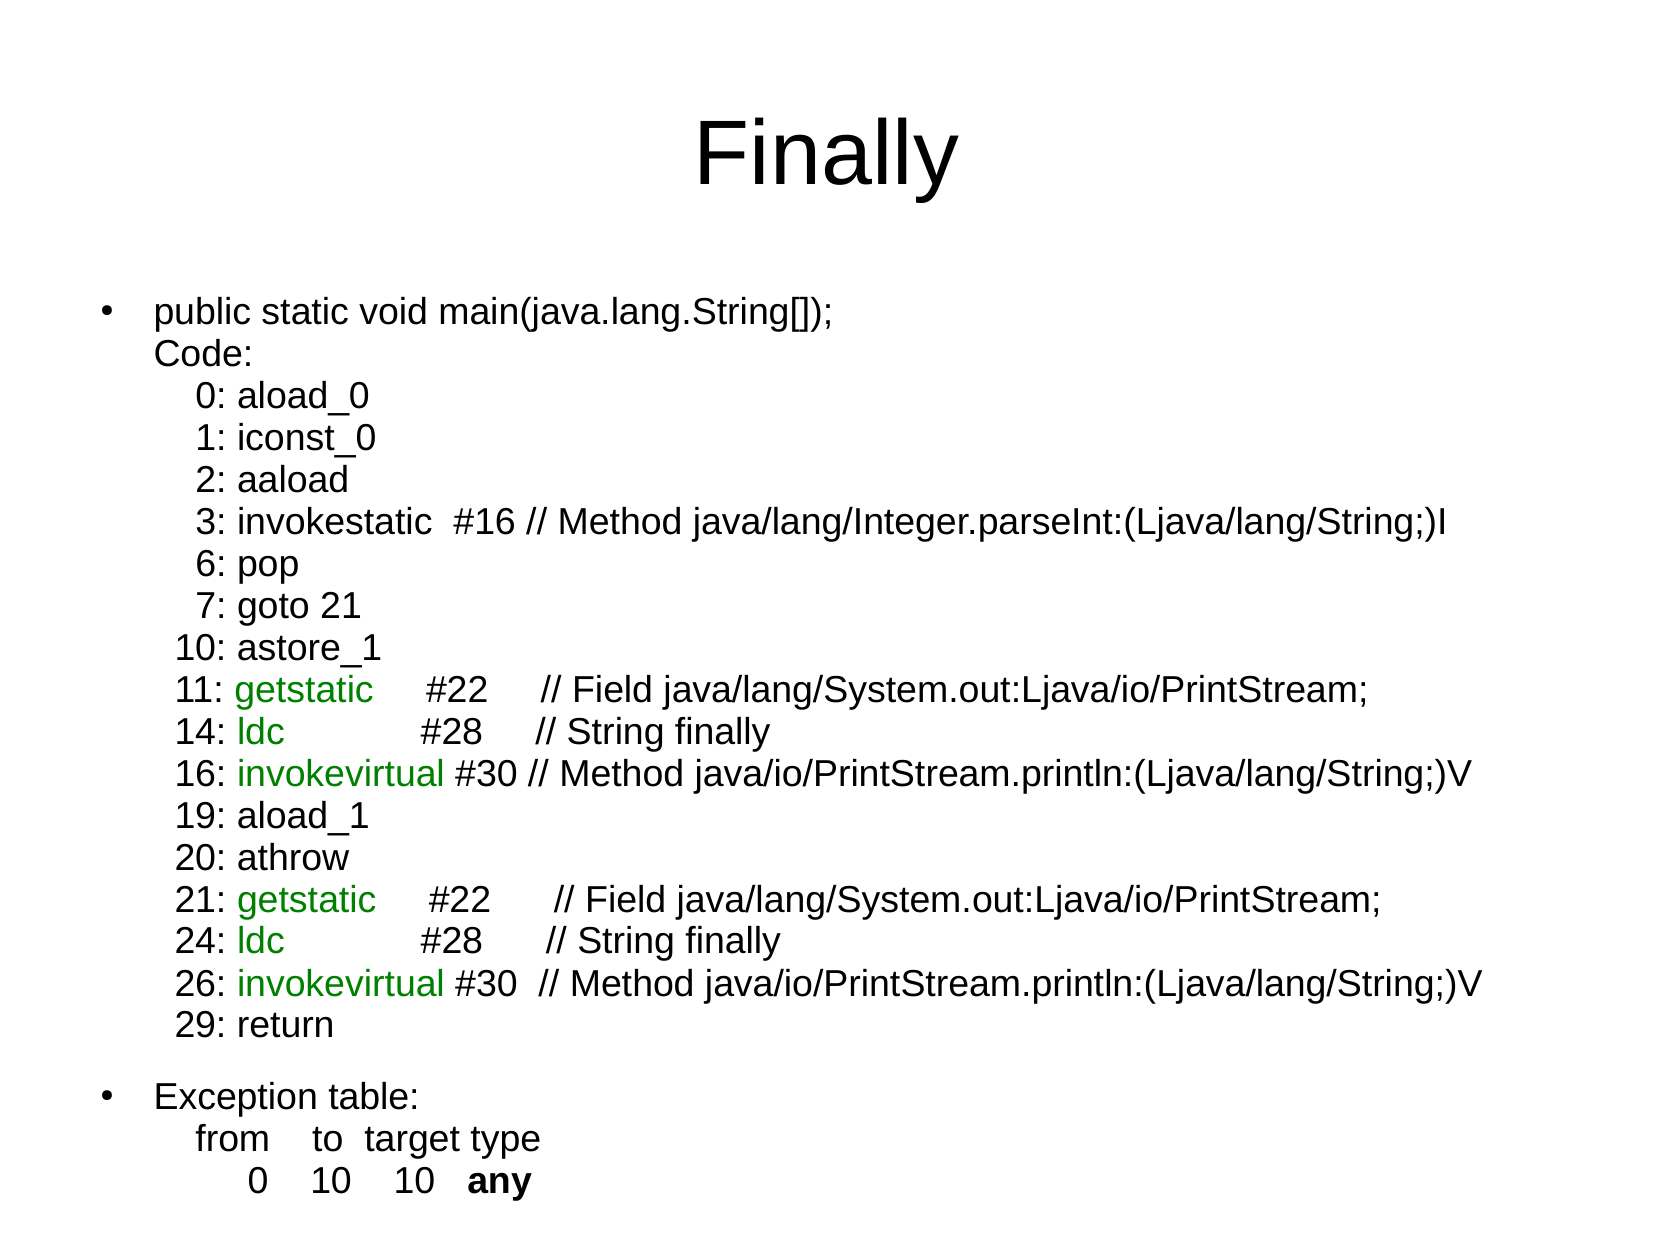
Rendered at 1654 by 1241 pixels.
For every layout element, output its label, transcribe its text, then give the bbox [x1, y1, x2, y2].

title Finally [82, 56, 1571, 250]
list public static void main(java.lang.String[]); Code: 0: aload_0 1: iconst_0 2: aaload 3: invokestatic #16 // Method java/lang/Integer.parseInt:(Ljava/lang/String;)I 6: pop 7: goto 21 10: astore_1 11: getstatic #22 // Field java/lang/System.out:Ljava/io/PrintStream; 14: ldc #28 // String finally 16: invokevirtual #30 // Method java/io/PrintStream.println:(Ljava/lang/String;)V 19: aload_1 20: athrow 21: getstatic #22 // Field java/lang/System.out:Ljava/io/PrintStream; 24: ldc #28 // String finally 26: invokevirtual #30 // Method java/io/PrintStream.println:(Ljava/lang/String;)V 29: return Exception table: from to target type 0 10 10 any [82, 290, 1571, 1202]
